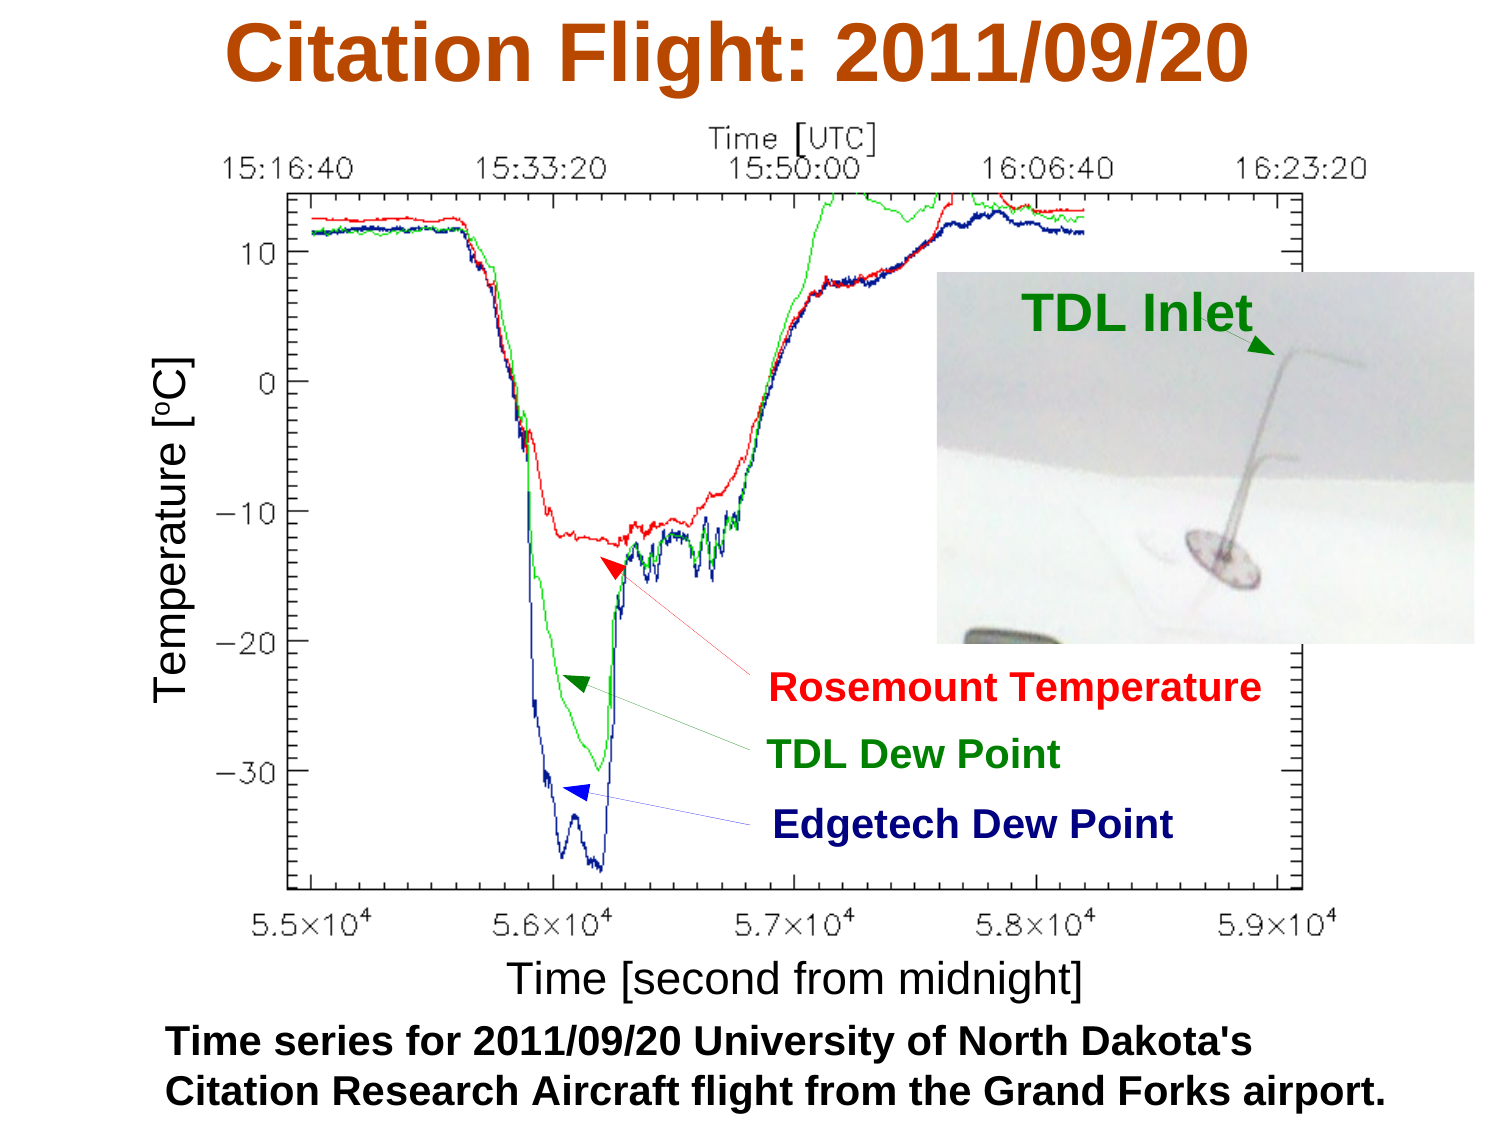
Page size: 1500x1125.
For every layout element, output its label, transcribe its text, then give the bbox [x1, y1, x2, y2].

text_box TDL Inlet [1021, 277, 1255, 343]
picture [129, 113, 1475, 1000]
text_box TDL Dew Point [766, 726, 1062, 777]
text_box Rosemount Temperature [753, 652, 1278, 719]
text_box Citation Flight: 2011/09/20 [0, 0, 1500, 113]
text_box Edgetech Dew Point [772, 797, 1174, 848]
text_box Time [second from midnight] [491, 940, 1100, 1012]
text_box Time series for 2011/09/20 University of North Dakota's Citation Research Aircraft flight from the Grand Forks airport. [150, 1006, 1426, 1125]
text_box Temperature [oC] [131, 341, 203, 720]
